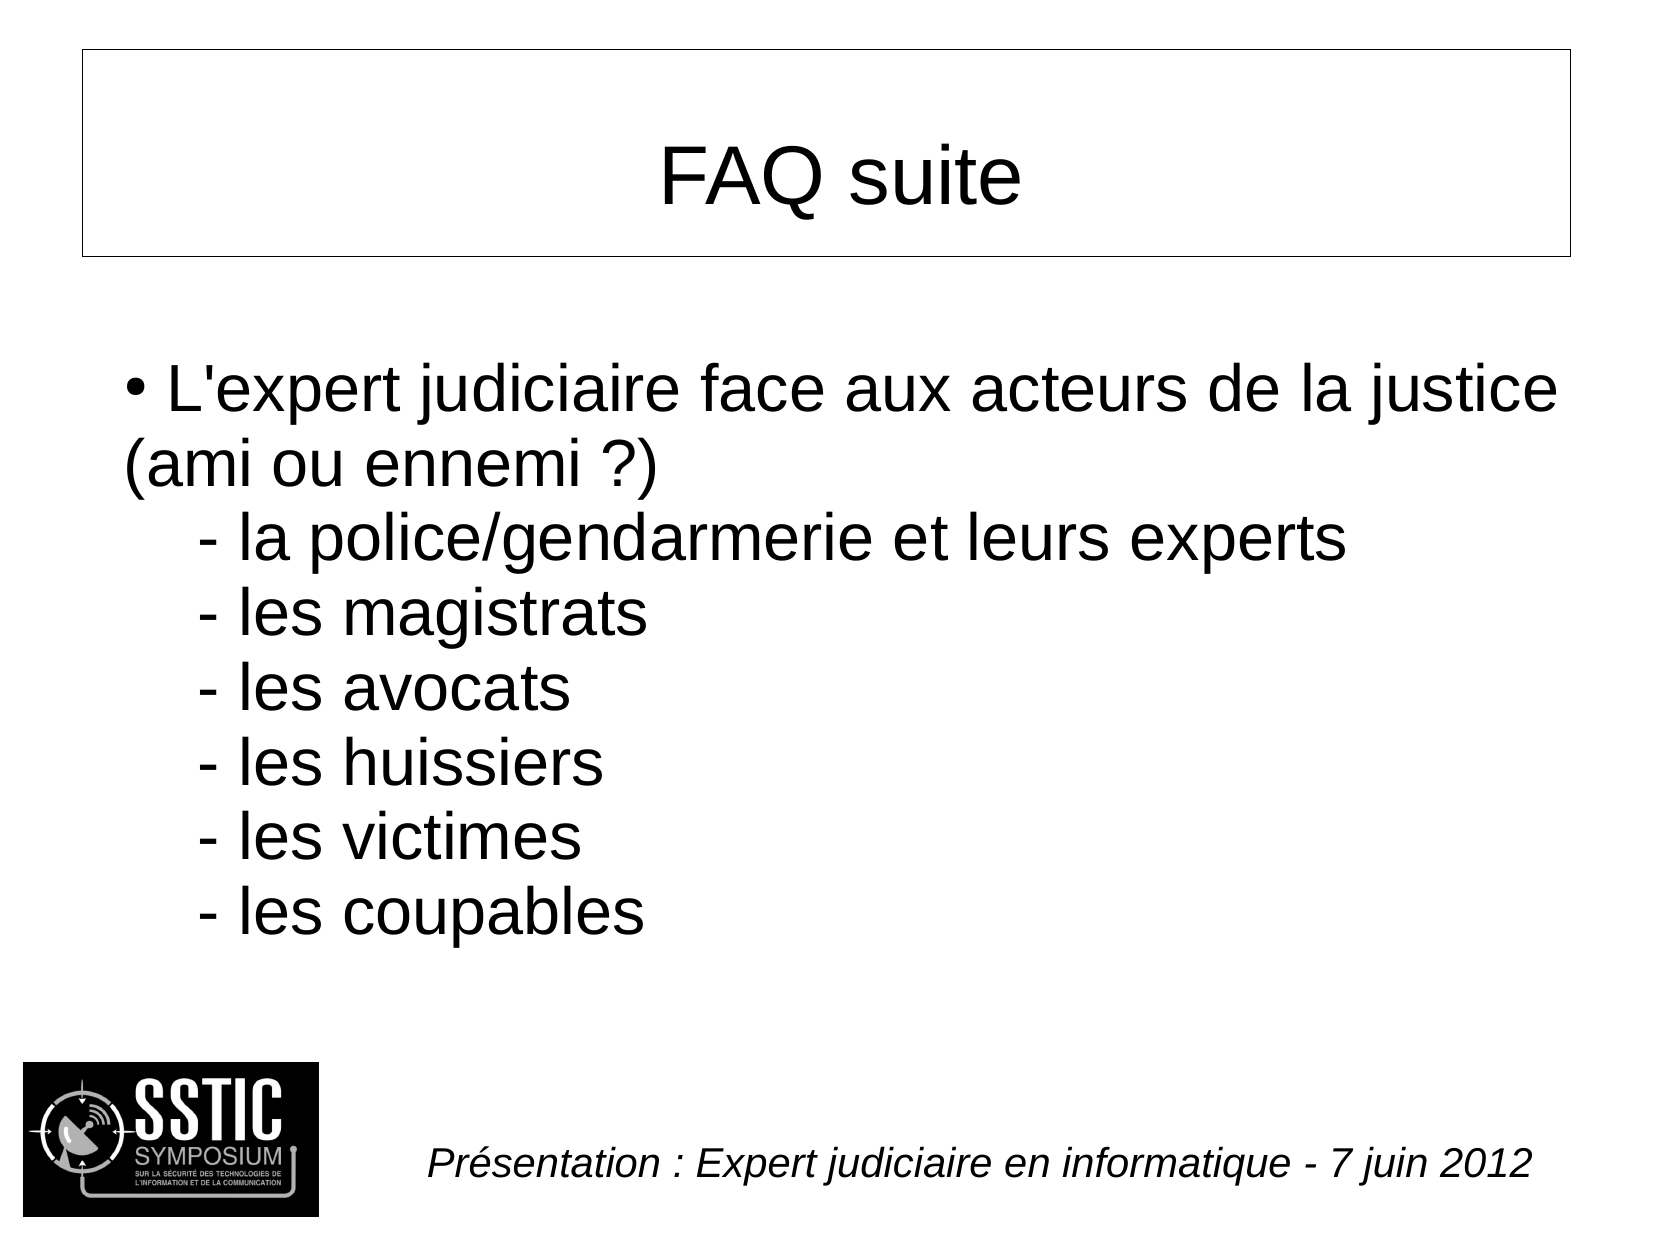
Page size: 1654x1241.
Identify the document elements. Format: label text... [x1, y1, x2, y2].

subtitle L'expert judiciaire face aux acteurs de la justice (ami ou ennemi ?) - la police/gendarmerie et leurs experts - les magistrats - les avocats - les huissiers - les victimes - les coupables [124, 290, 1580, 1010]
title FAQ suite [82, 49, 1571, 257]
picture [23, 1062, 319, 1217]
text_box Présentation : Expert judiciaire en informatique - 7 juin 2012 [377, 1110, 1583, 1217]
